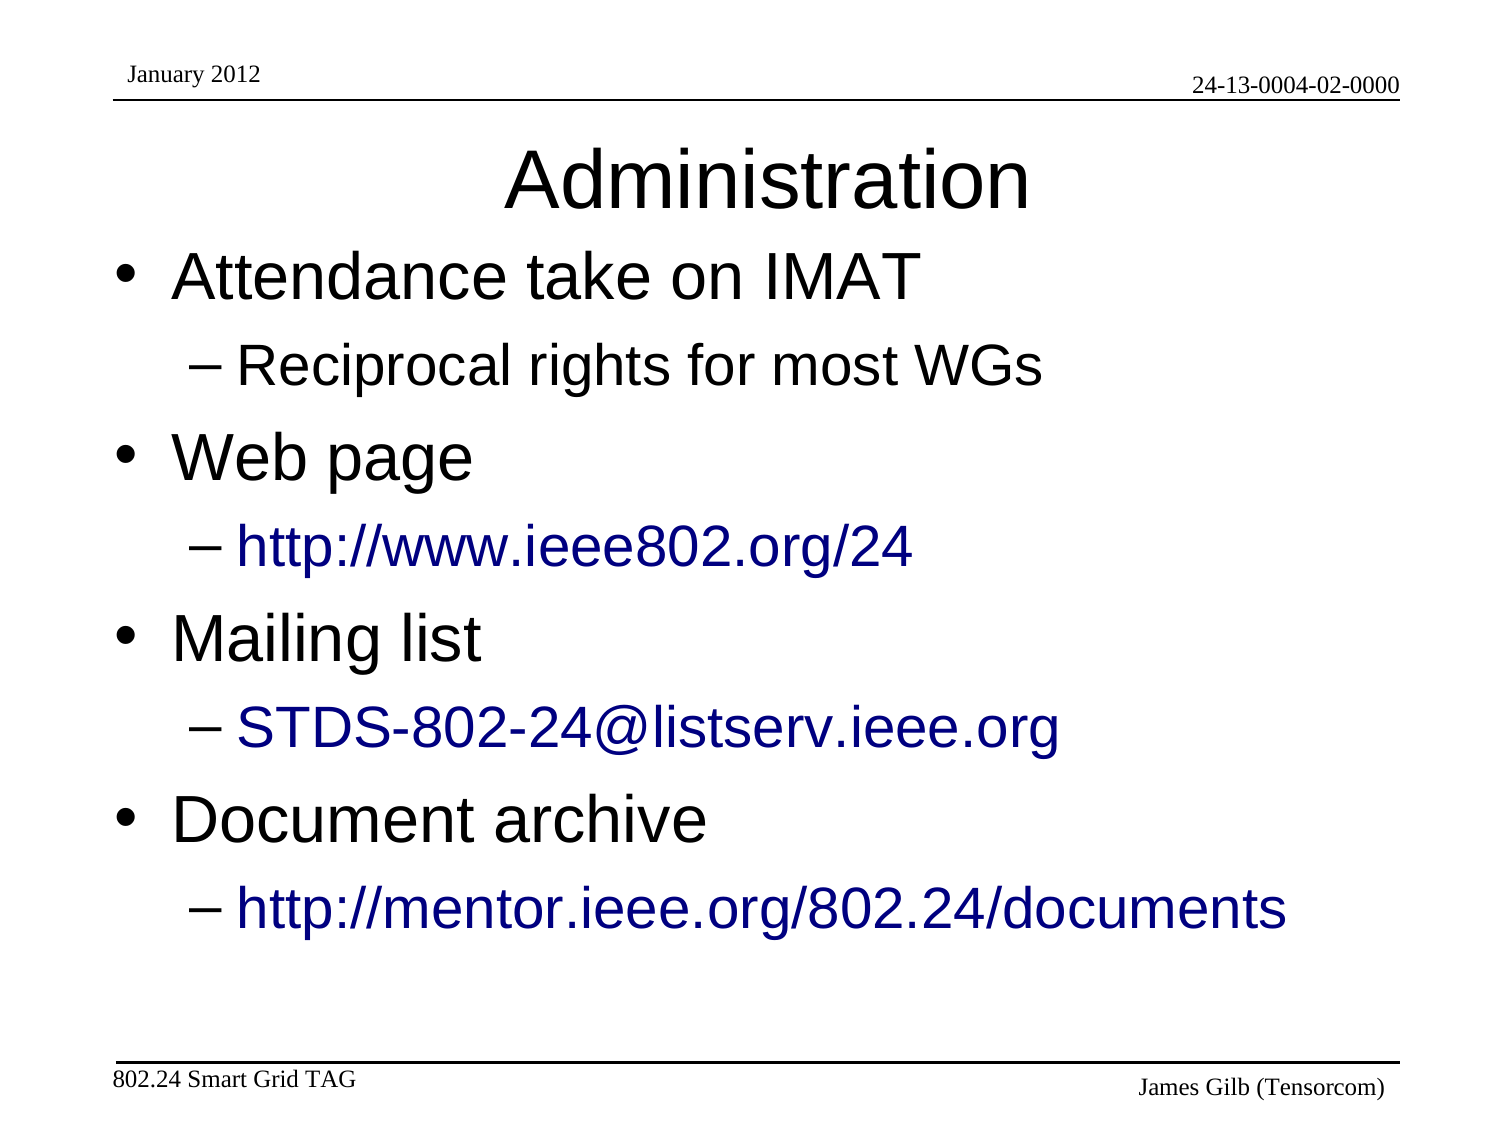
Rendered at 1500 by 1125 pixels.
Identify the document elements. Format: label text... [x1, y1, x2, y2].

list Attendance take on IMAT Reciprocal rights for most WGs Web page http://www.ieee802.org/24 Mailing list STDS-802-24@listserv.ieee.org Document archive http://mentor.ieee.org/802.24/documents [99, 224, 1375, 968]
title Administration [112, 112, 1426, 238]
